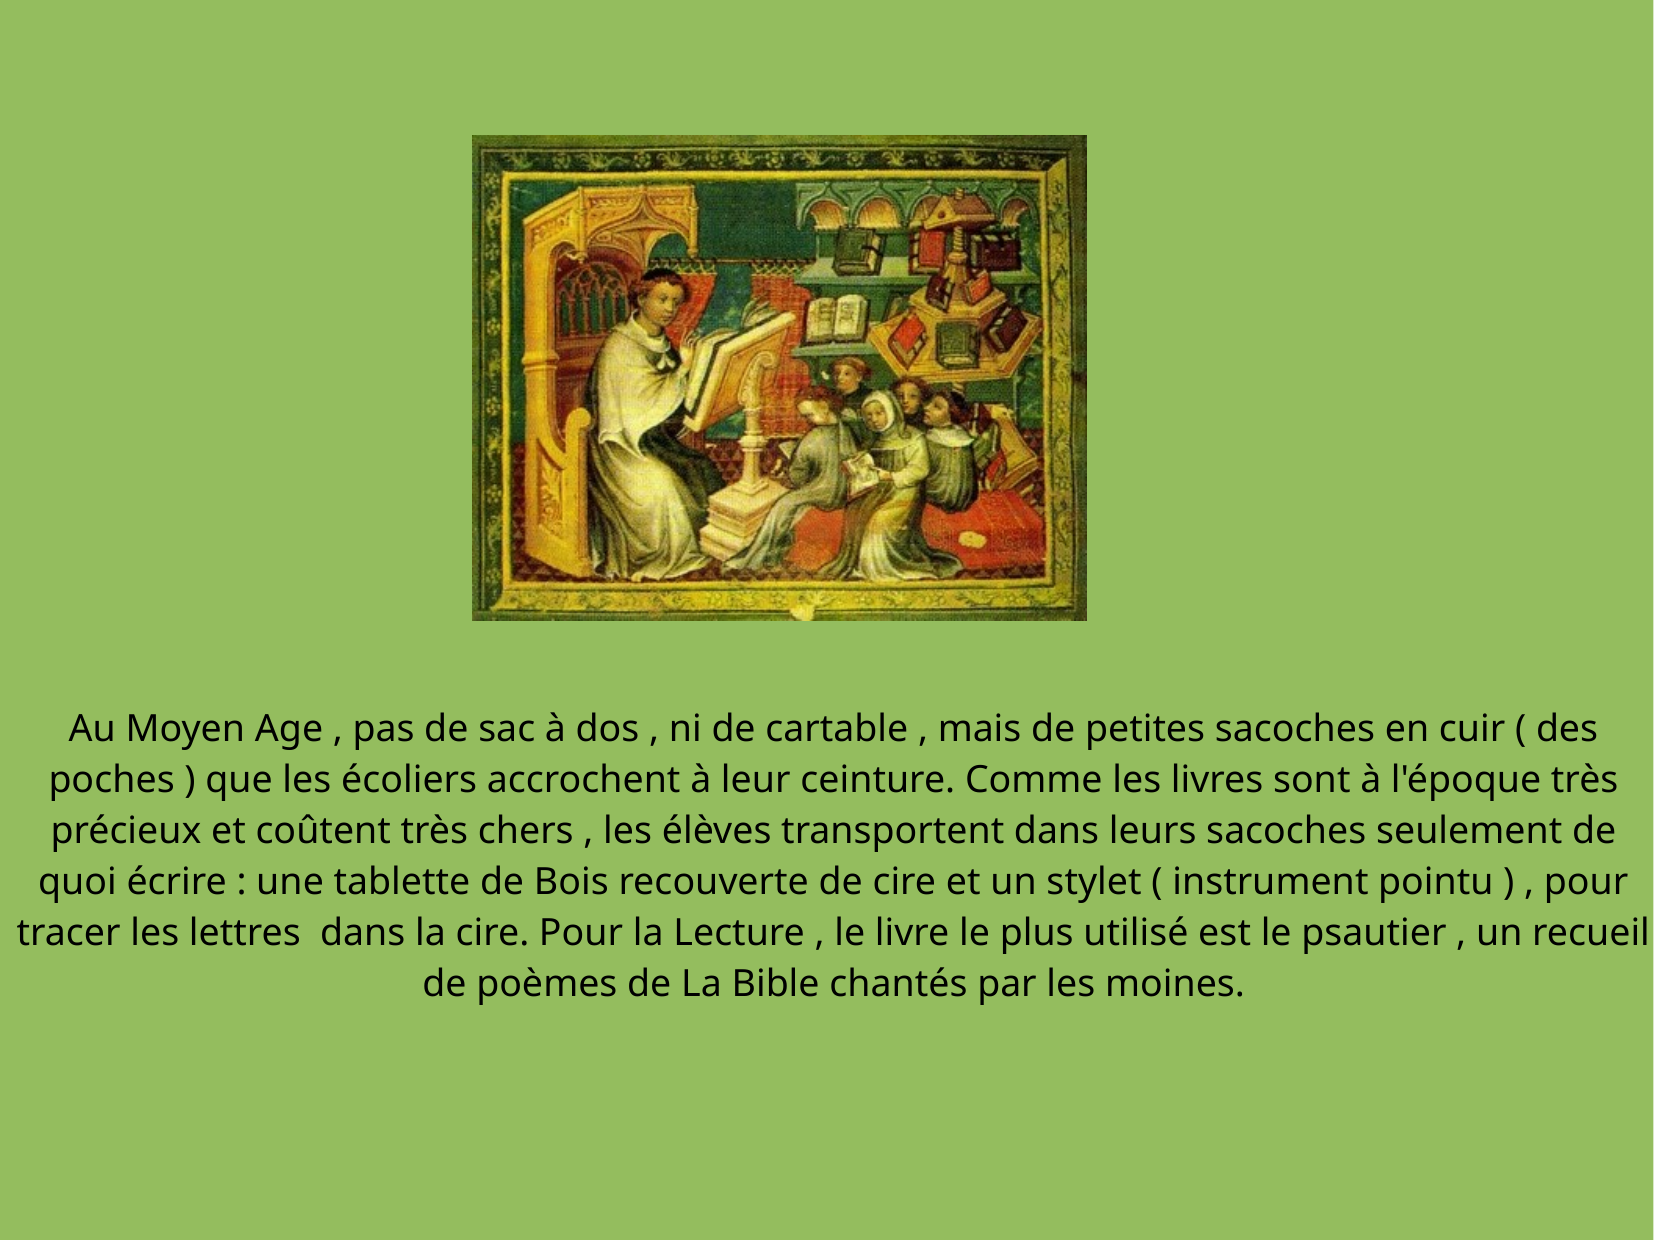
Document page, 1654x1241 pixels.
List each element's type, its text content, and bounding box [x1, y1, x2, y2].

text_box Au Moyen Age , pas de sac à dos , ni de cartable , mais de petites sacoches en cuir ( des poches ) que les écoliers accrochent à leur ceinture. Comme les livres sont à l'époque très précieux et coûtent très chers , les élèves transportent dans leurs sacoches seulement de quoi écrire : une tablette de Bois recouverte de cire et un stylet ( instrument pointu ) , pour tracer les lettres dans la cire. Pour la Lecture , le livre le plus utilisé est le psautier , un recueil de poèmes de La Bible chantés par les moines. [0, 643, 1654, 1123]
picture [472, 135, 1087, 621]
